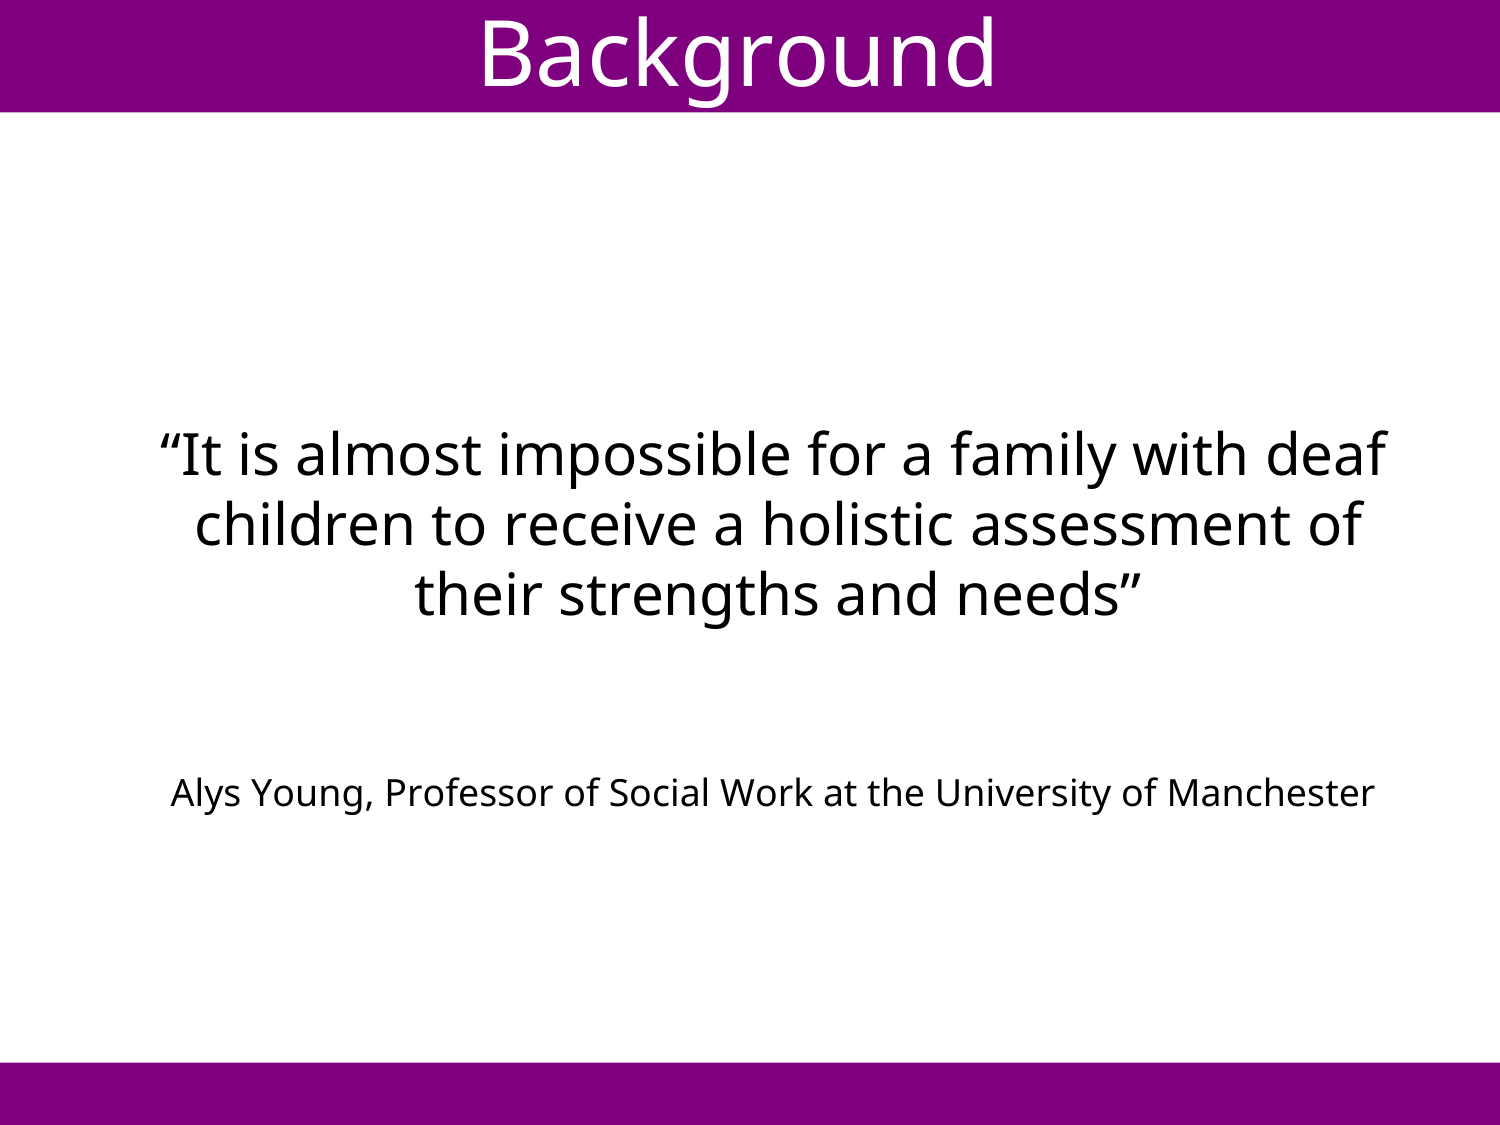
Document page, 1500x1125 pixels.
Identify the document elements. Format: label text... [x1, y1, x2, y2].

list “It is almost impossible for a family with deaf children to receive a holistic assessment of their strengths and needs” Alys Young, Professor of Social Work at the University of Manchester [93, 324, 1407, 1000]
text_box Background [112, 0, 1388, 100]
text_box Background [693, 43, 721, 80]
text_box [0, 1062, 1500, 1125]
text_box [0, 0, 1500, 113]
